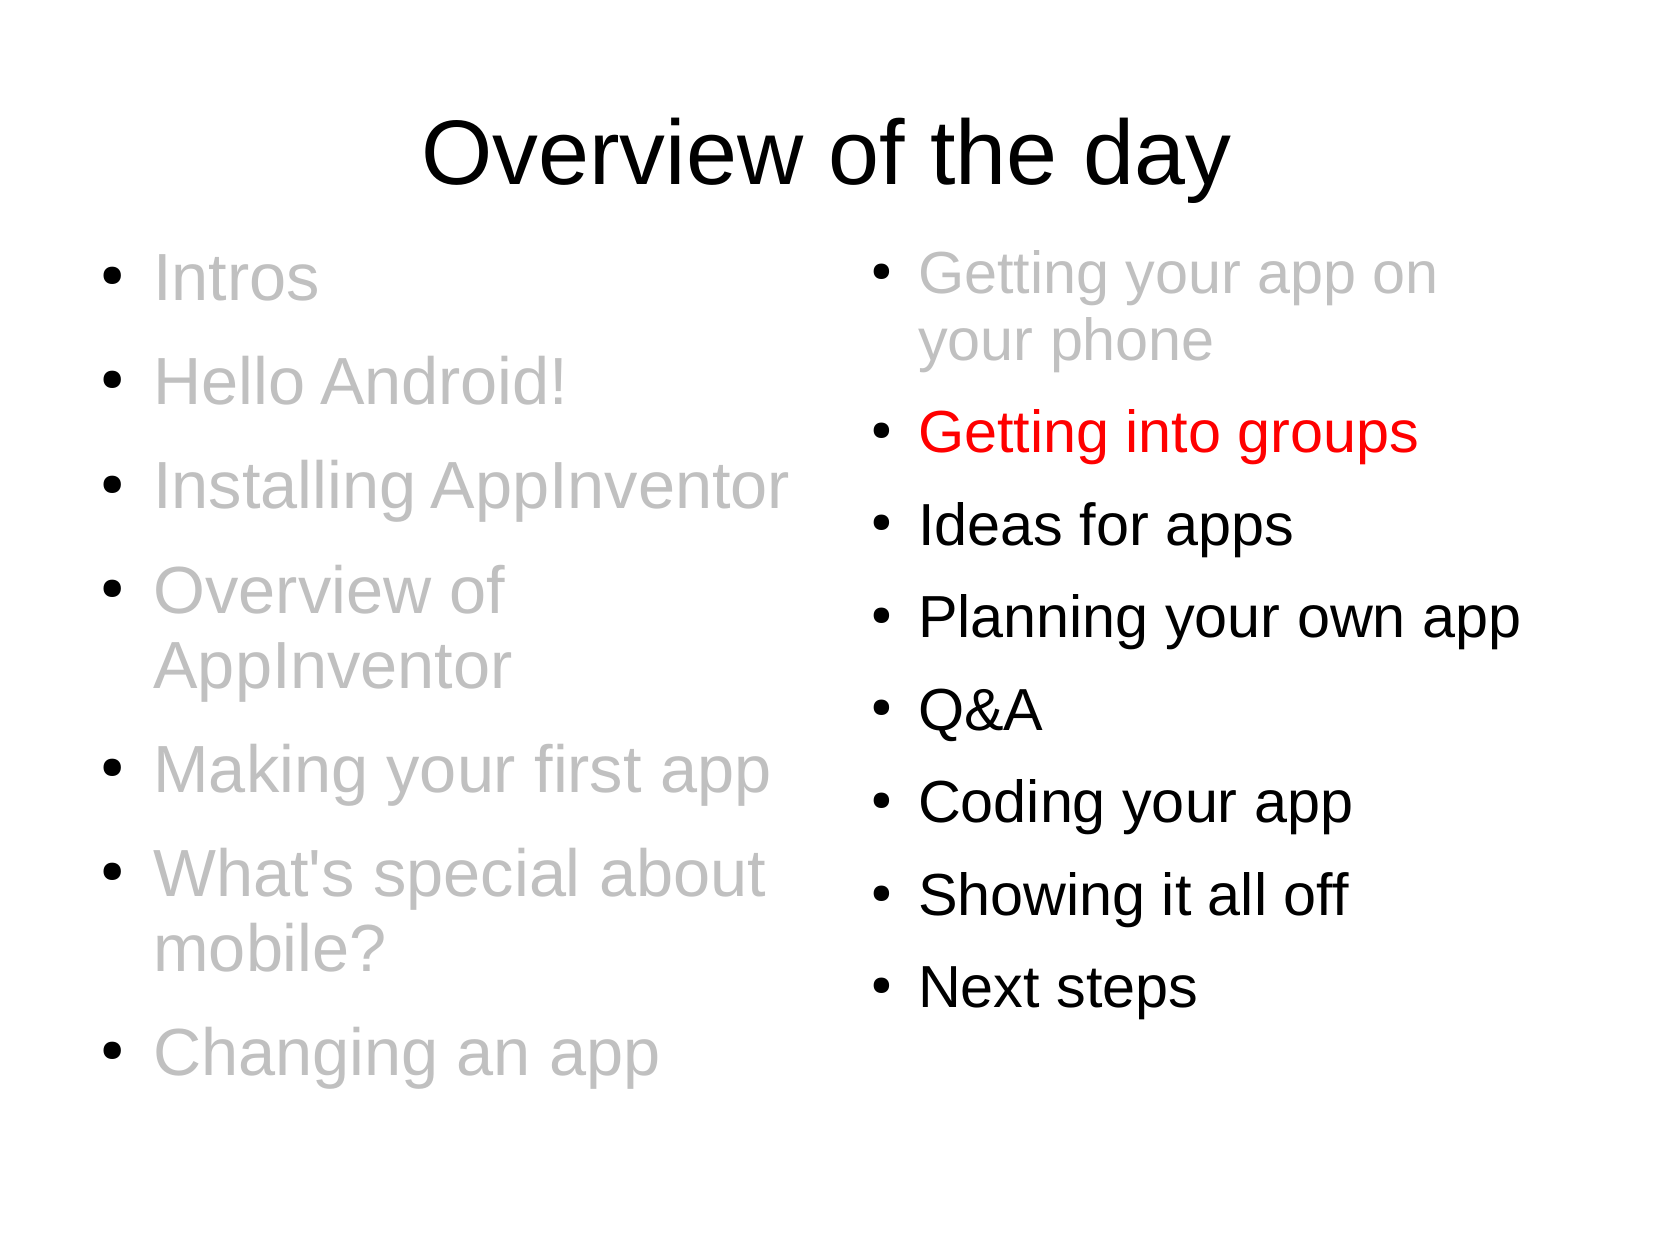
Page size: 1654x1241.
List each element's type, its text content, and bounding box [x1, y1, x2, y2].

list Getting your app on your phone Getting into groups Ideas for apps Planning your own app Q&A Coding your app Showing it all off Next steps [855, 240, 1566, 1025]
list Intros Hello Android! Installing AppInventor Overview of AppInventor Making your first app What's special about mobile? Changing an app [82, 240, 793, 1126]
title Overview of the day [82, 49, 1571, 257]
